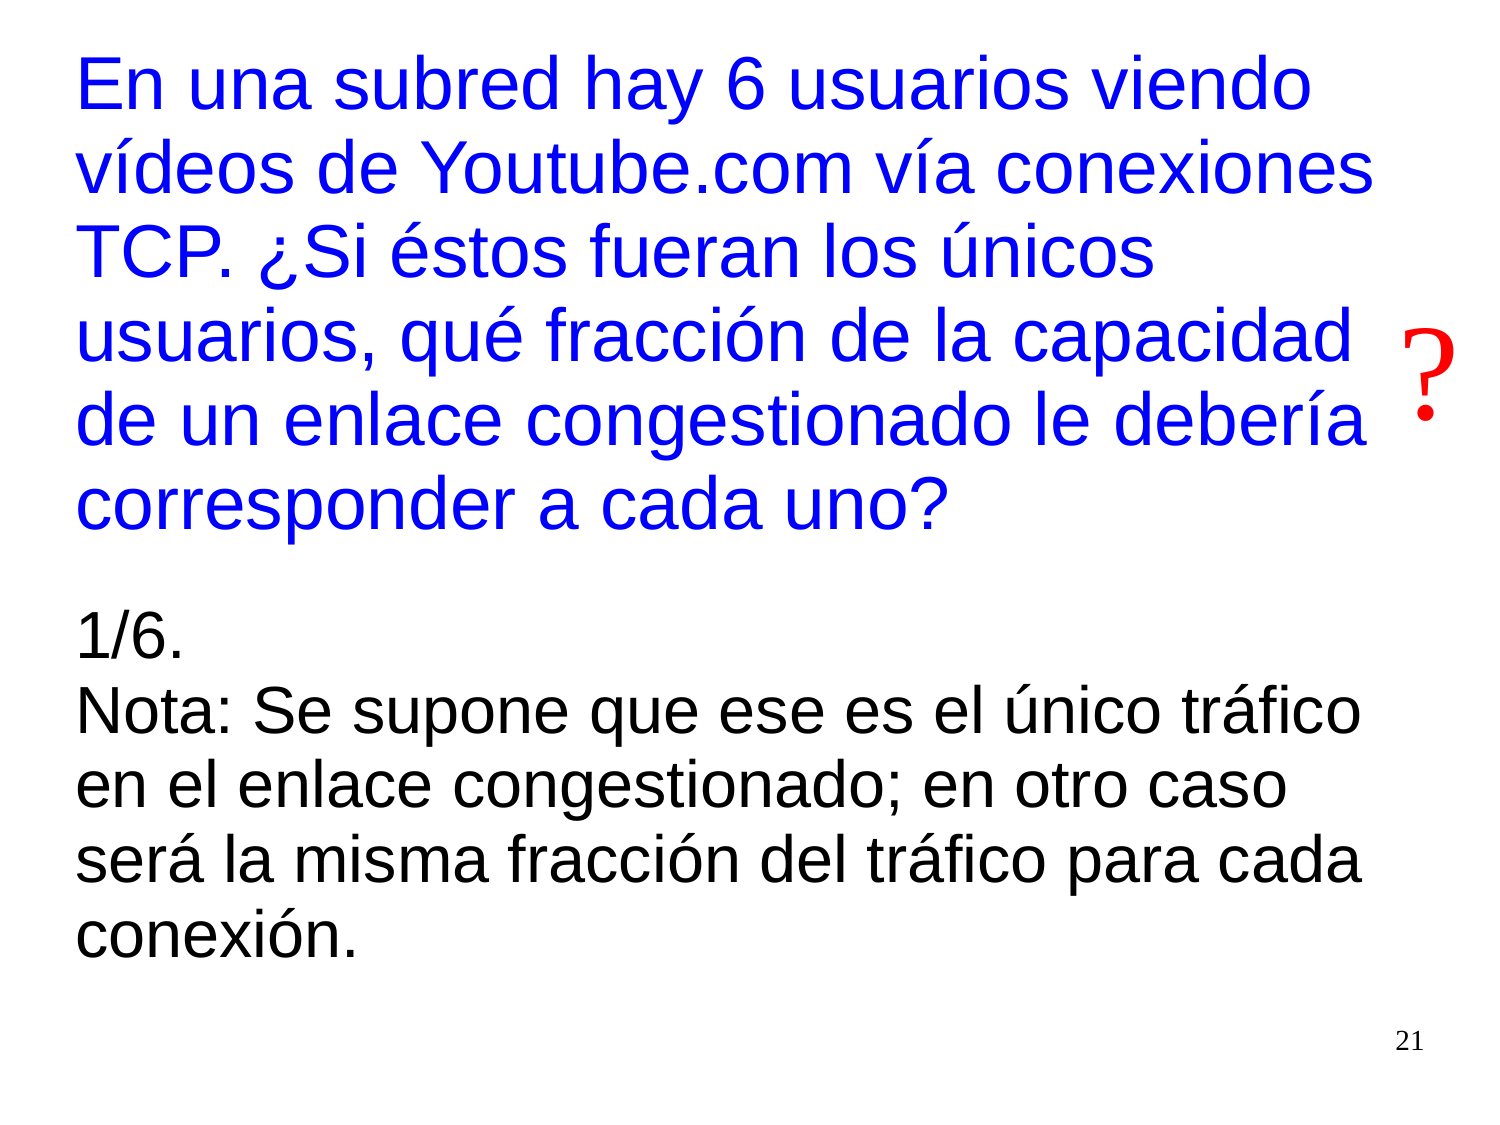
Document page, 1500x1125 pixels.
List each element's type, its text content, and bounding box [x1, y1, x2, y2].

title En una subred hay 6 usuarios viendo vídeos de Youtube.com vía conexiones TCP. ¿Si éstos fueran los únicos usuarios, qué fracción de la capacidad de un enlace congestionado le debería corresponder a cada uno? [75, 41, 1388, 597]
list 1/6. Nota: Se supone que ese es el único tráfico en el enlace congestionado; en otro caso será la misma fracción del tráfico para cada conexión. [75, 597, 1425, 1006]
